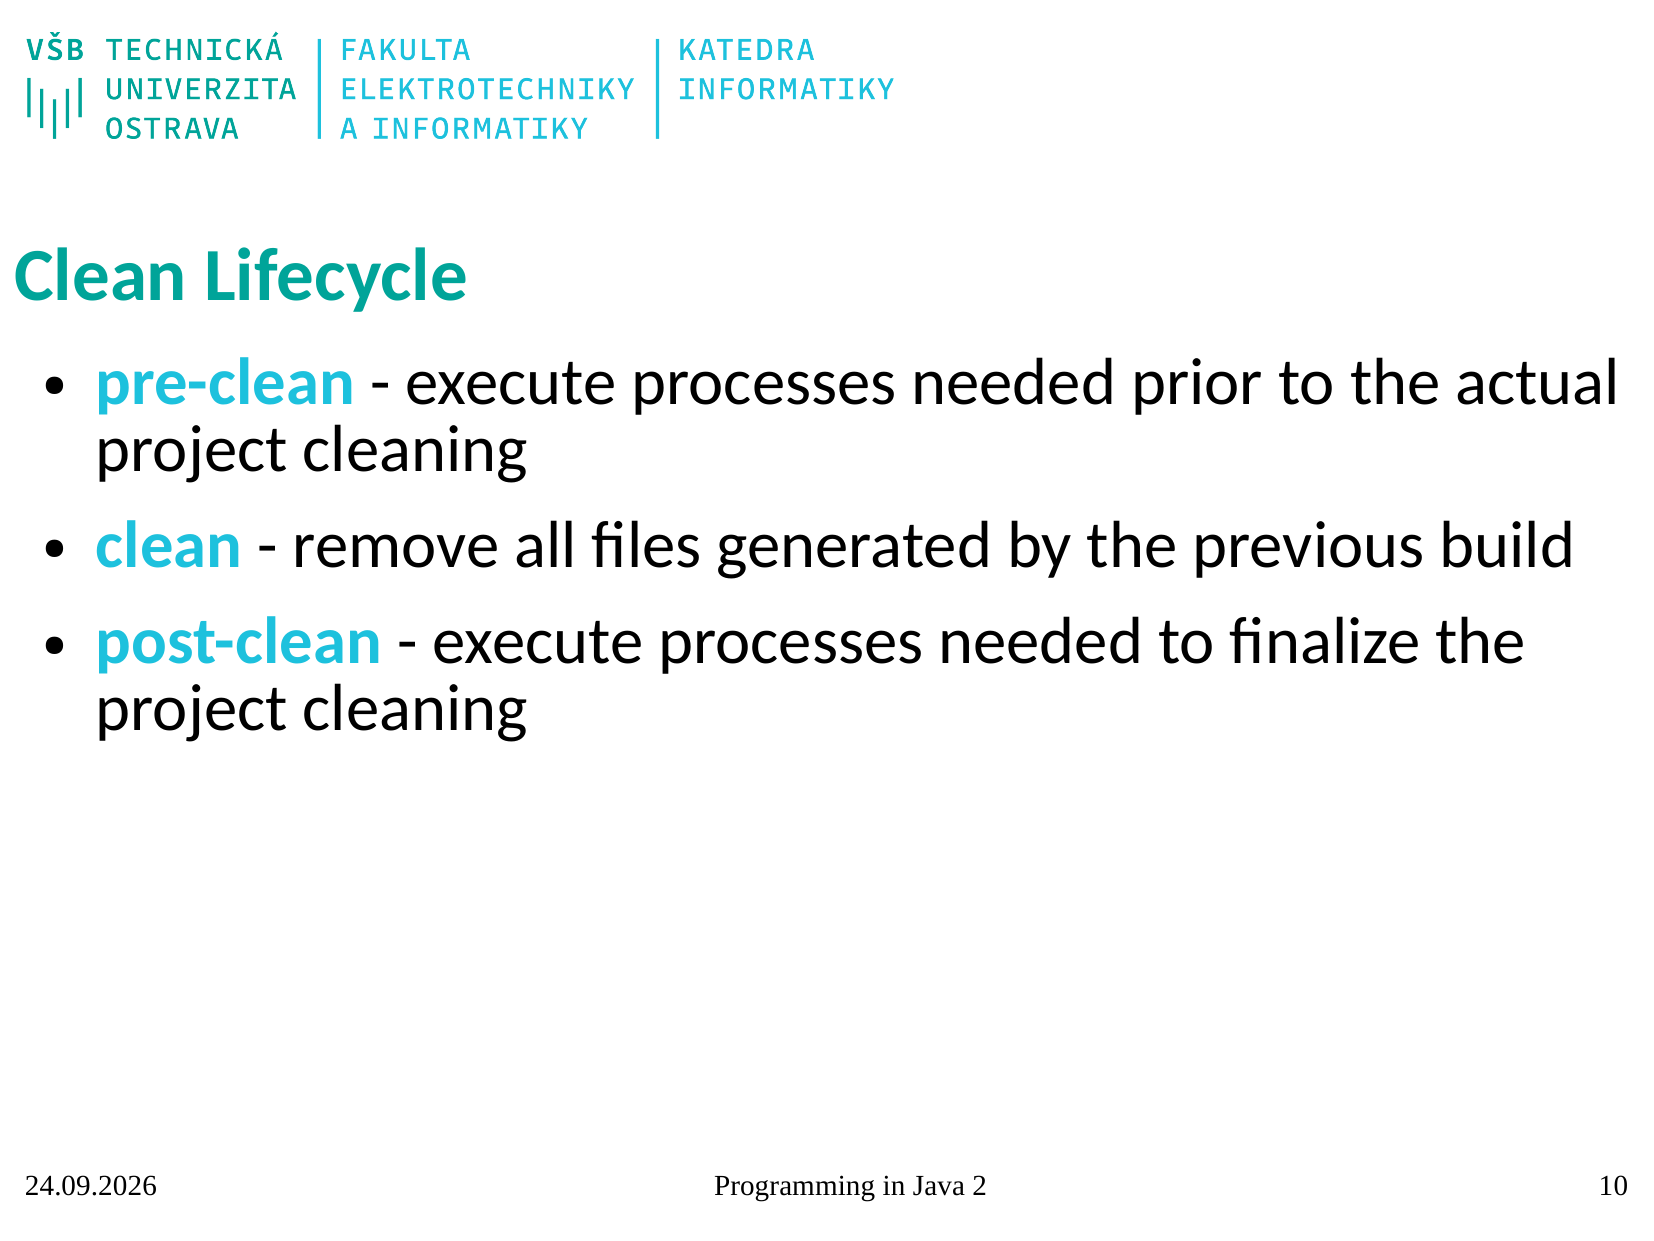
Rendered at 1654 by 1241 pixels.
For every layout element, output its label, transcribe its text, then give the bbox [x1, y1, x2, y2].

list pre-clean - execute processes needed prior to the actual project cleaning clean - remove all files generated by the previous build post-clean - execute processes needed to finalize the project cleaning [24, 354, 1629, 1146]
picture [26, 31, 894, 139]
title Clean Lifecycle [14, 165, 1619, 319]
